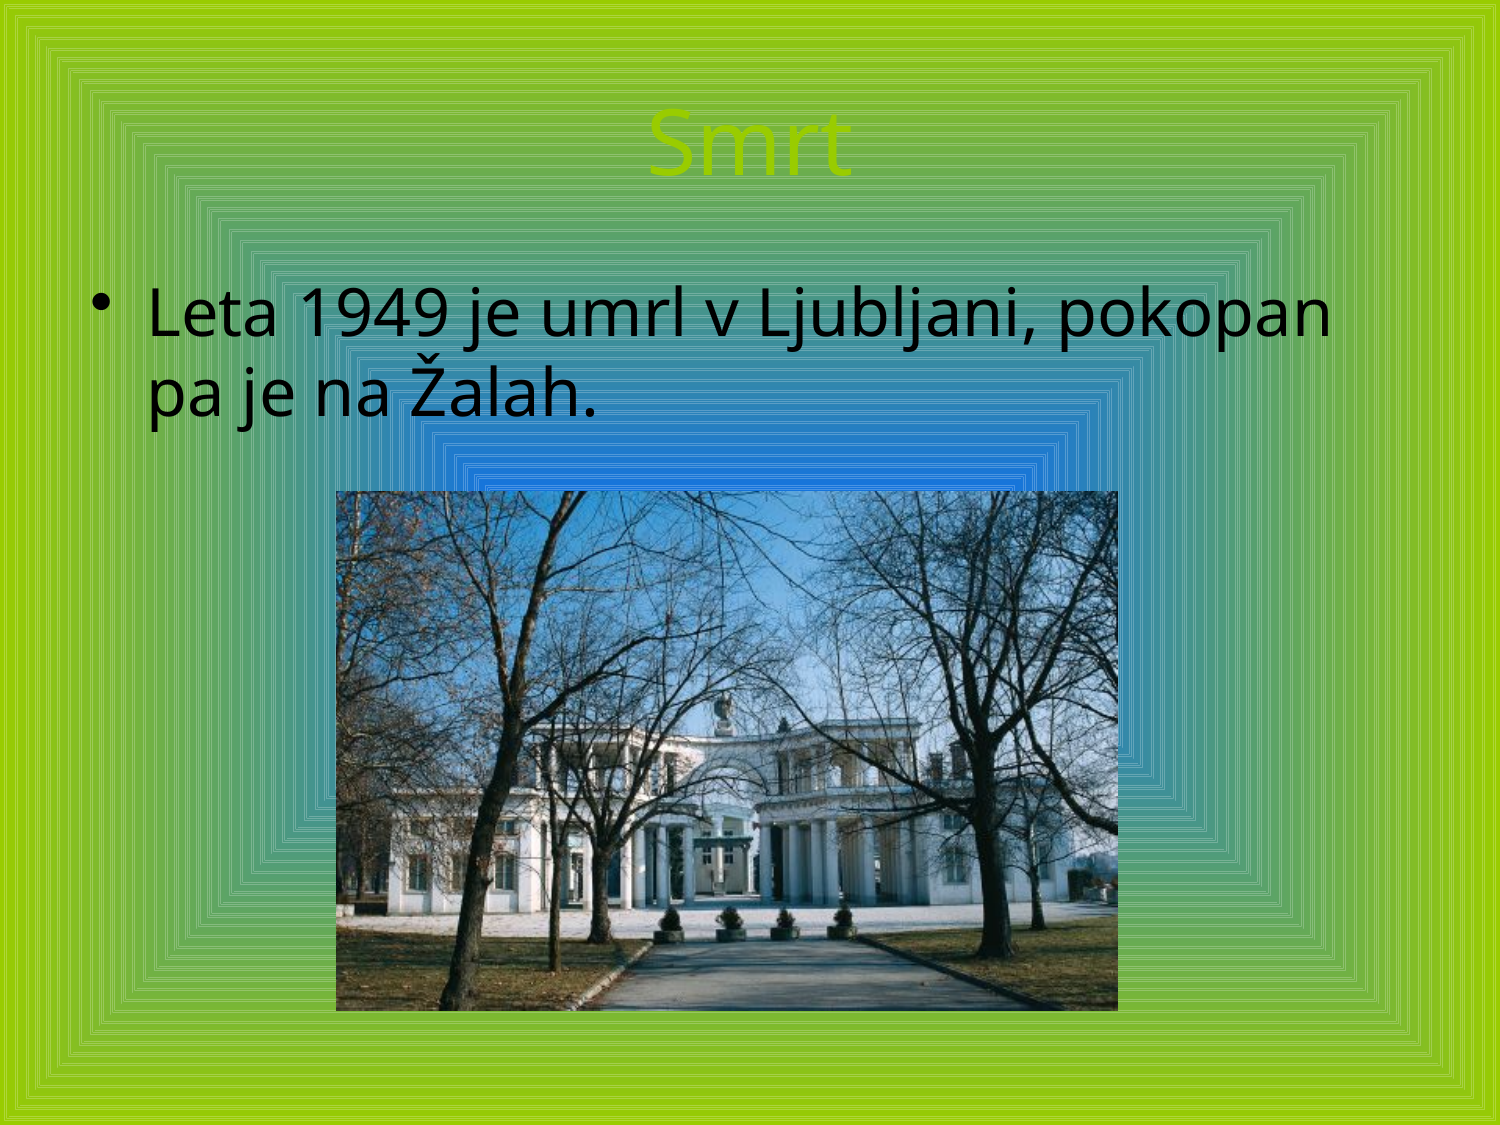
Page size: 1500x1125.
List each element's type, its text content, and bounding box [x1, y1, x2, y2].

title Smrt [75, 45, 1425, 233]
list Leta 1949 je umrl v Ljubljani, pokopan pa je na Žalah. [75, 262, 1425, 1005]
picture [336, 491, 1118, 1011]
